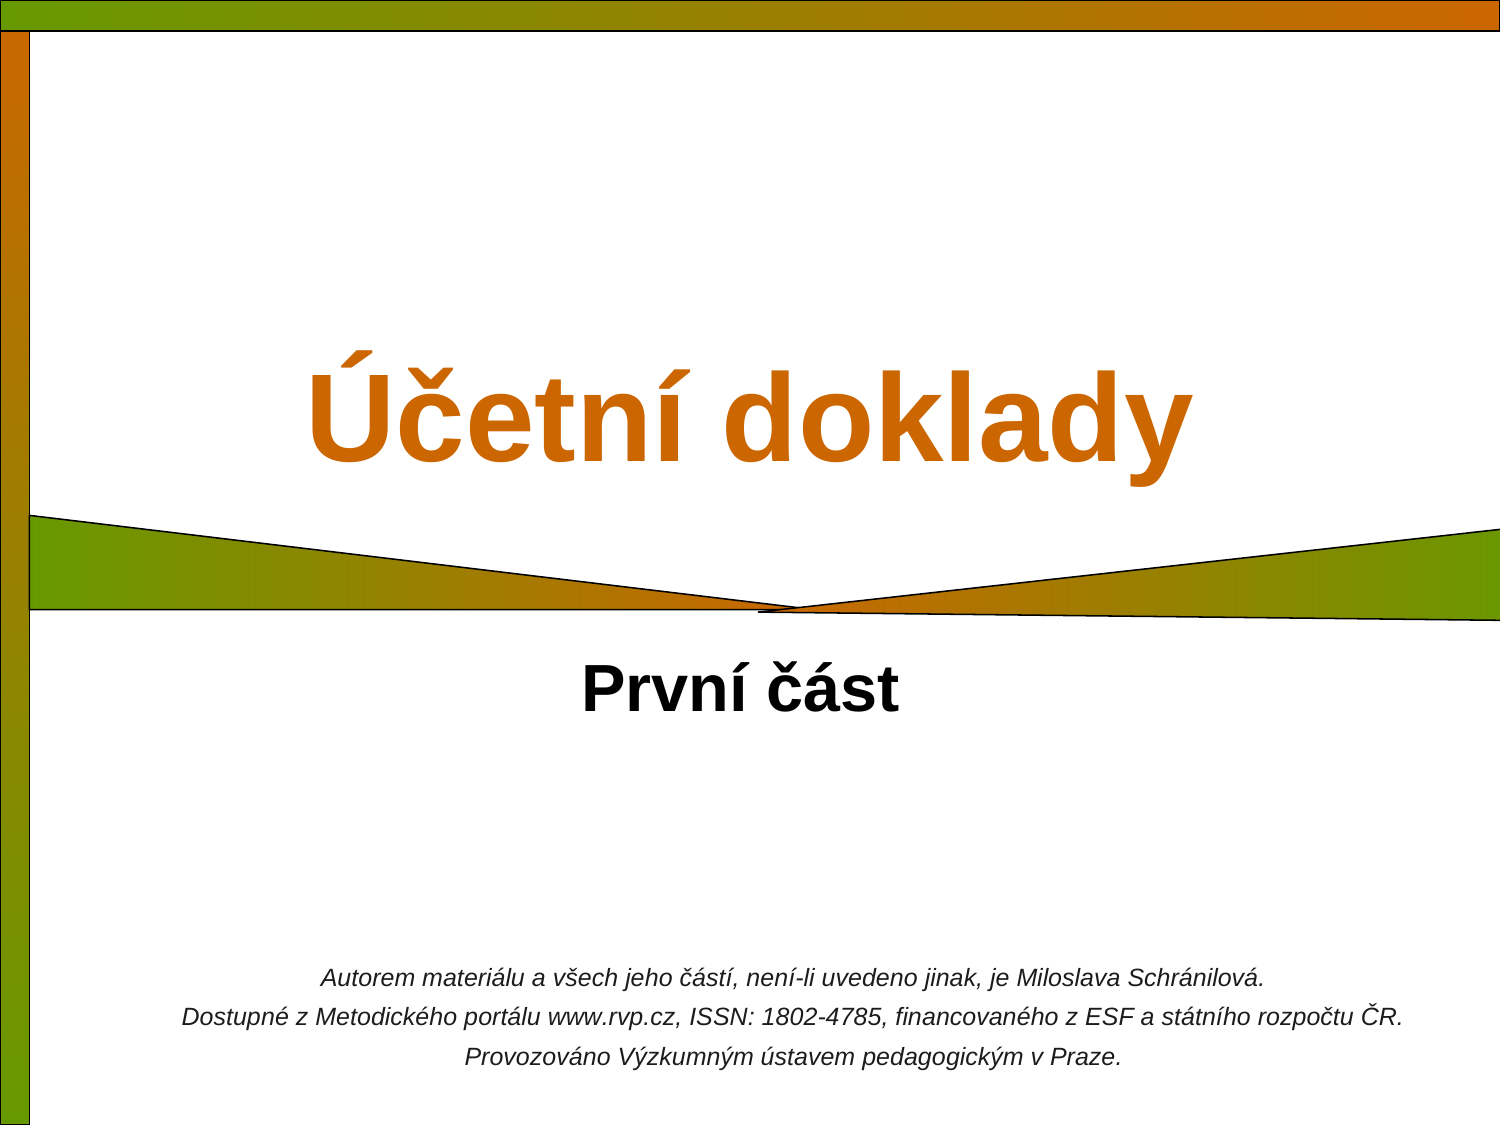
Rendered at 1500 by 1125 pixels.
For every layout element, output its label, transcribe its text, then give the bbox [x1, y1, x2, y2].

text_box Autorem materiálu a všech jeho částí, není-li uvedeno jinak, je Miloslava Schránilová. Dostupné z Metodického portálu www.rvp.cz, ISSN: 1802-4785, financovaného z ESF a státního rozpočtu ČR. Provozováno Výzkumným ústavem pedagogickým v Praze. [88, 957, 1500, 1125]
subtitle První část [225, 637, 1276, 926]
title Účetní doklady [112, 290, 1388, 533]
text_box [0, 0, 1500, 1125]
